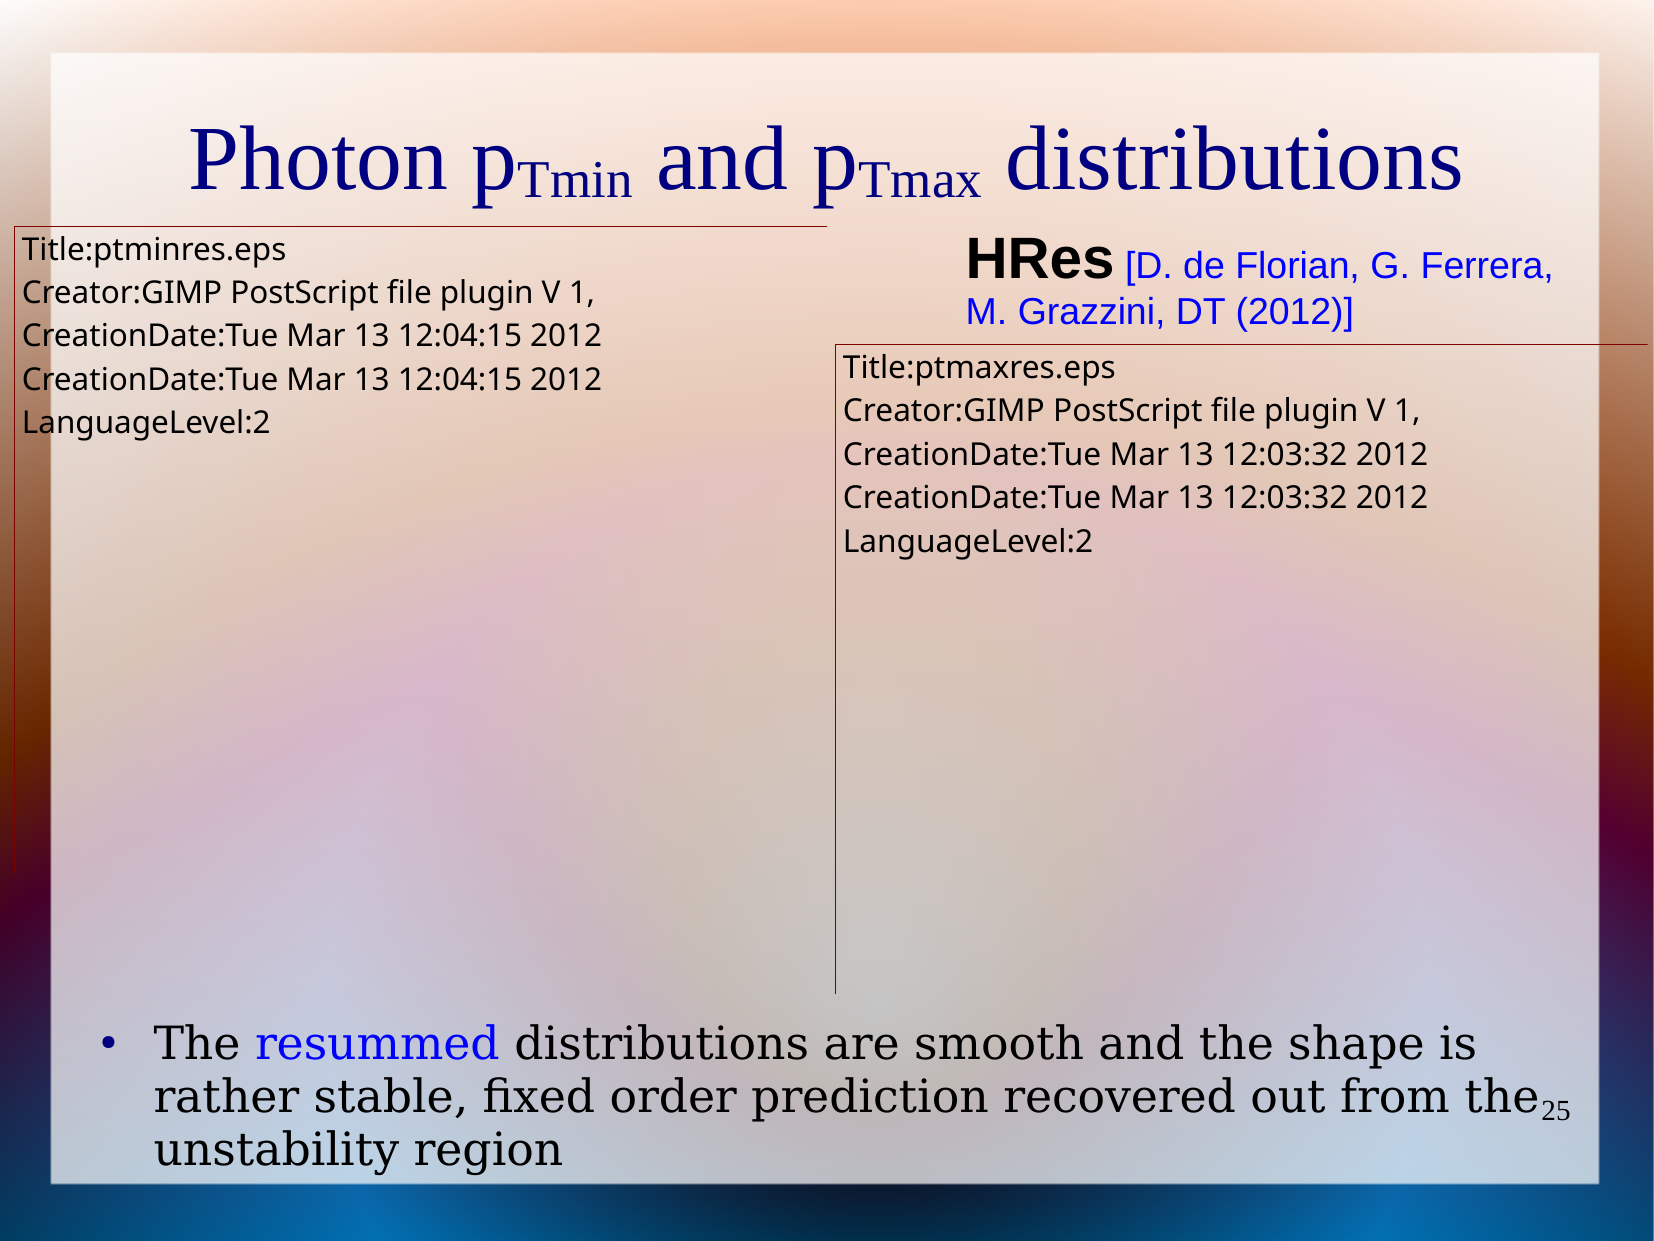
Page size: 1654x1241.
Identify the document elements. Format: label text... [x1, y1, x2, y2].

title Photon pTmin and pTmax distributions [82, 55, 1571, 263]
text_box HRes [D. de Florian, G. Ferrera, M. Grazzini, DT (2012)] [950, 218, 1619, 414]
picture [0, 0, 1654, 1241]
list The resummed distributions are smooth and the shape is rather stable, fixed order prediction recovered out from the unstability region [82, 1016, 1571, 1229]
